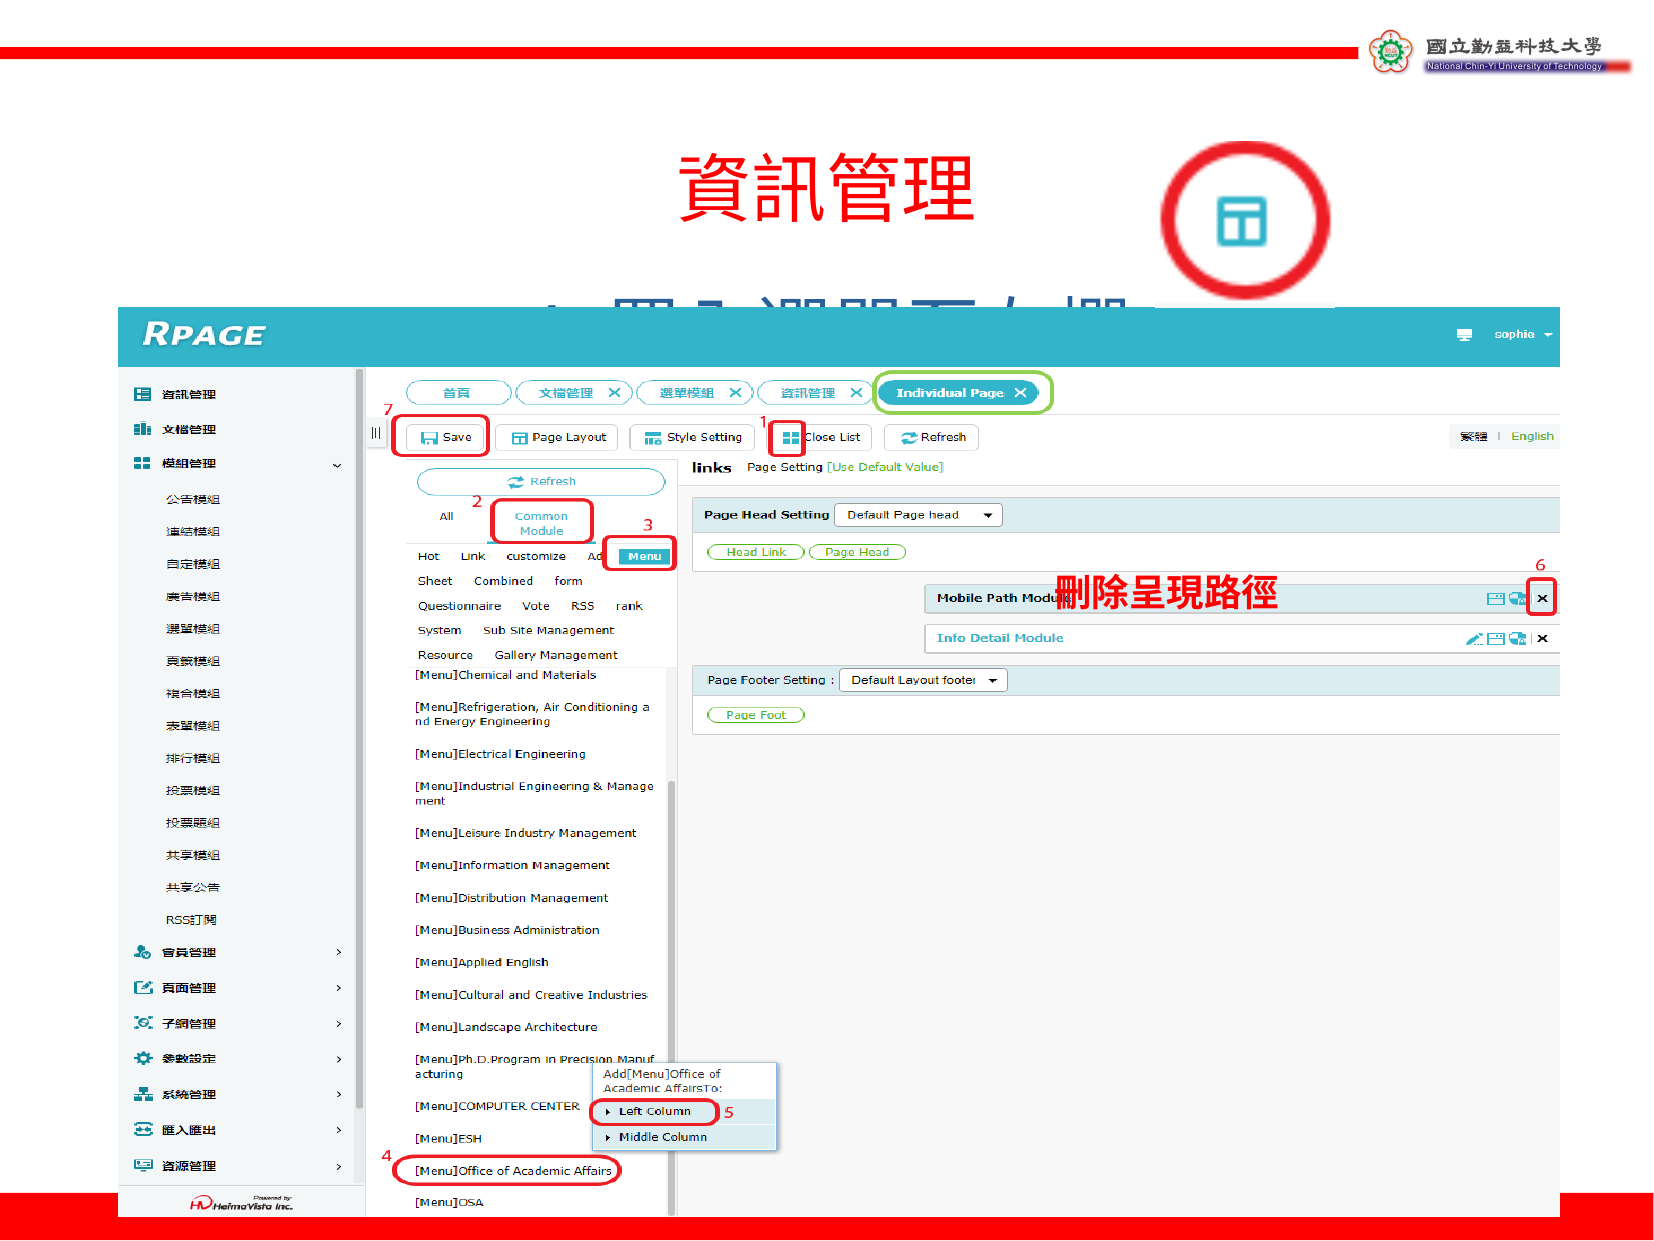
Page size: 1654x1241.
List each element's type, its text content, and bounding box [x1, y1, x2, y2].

subtitle 資訊管理 4.置入選單至左欄 [82, 129, 1571, 1158]
picture [1368, 29, 1636, 77]
picture [118, 141, 1560, 1217]
text_box 刪除呈現路徑 [1039, 555, 1300, 670]
